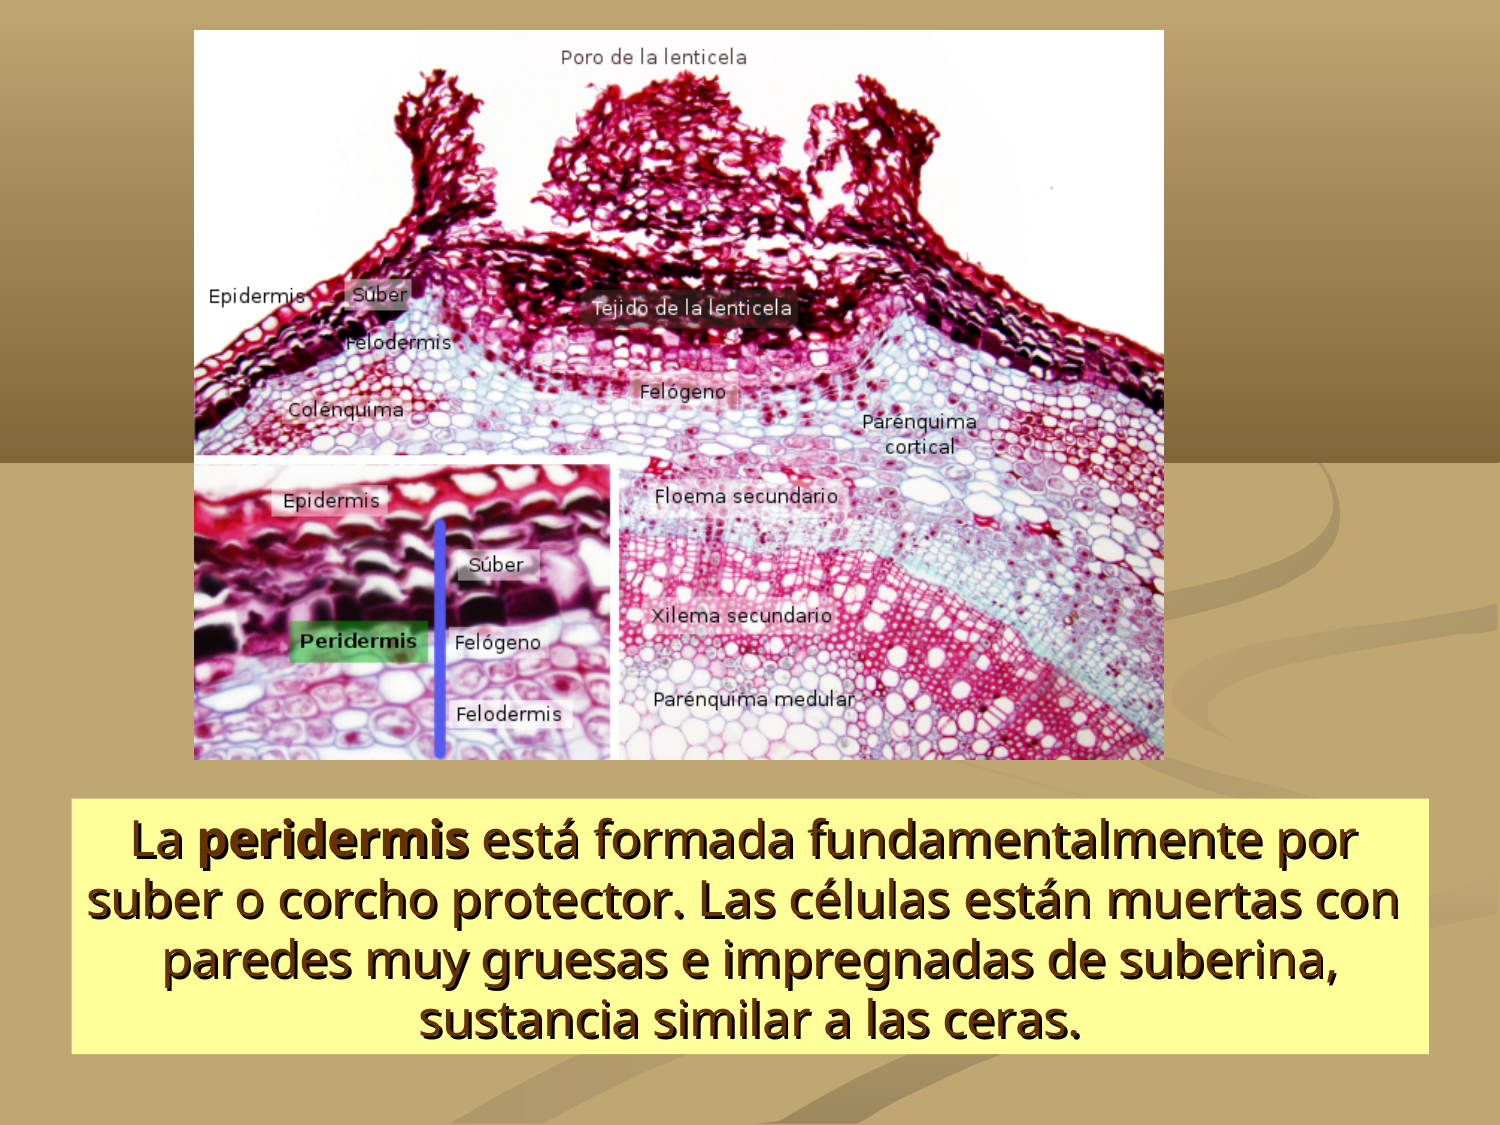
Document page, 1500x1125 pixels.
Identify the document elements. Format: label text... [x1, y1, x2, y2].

picture [194, 30, 1164, 760]
text_box La peridermis está formada fundamentalmente por suber o corcho protector. Las células están muertas con paredes muy gruesas e impregnadas de suberina, sustancia similar a las ceras. [71, 798, 1429, 1055]
